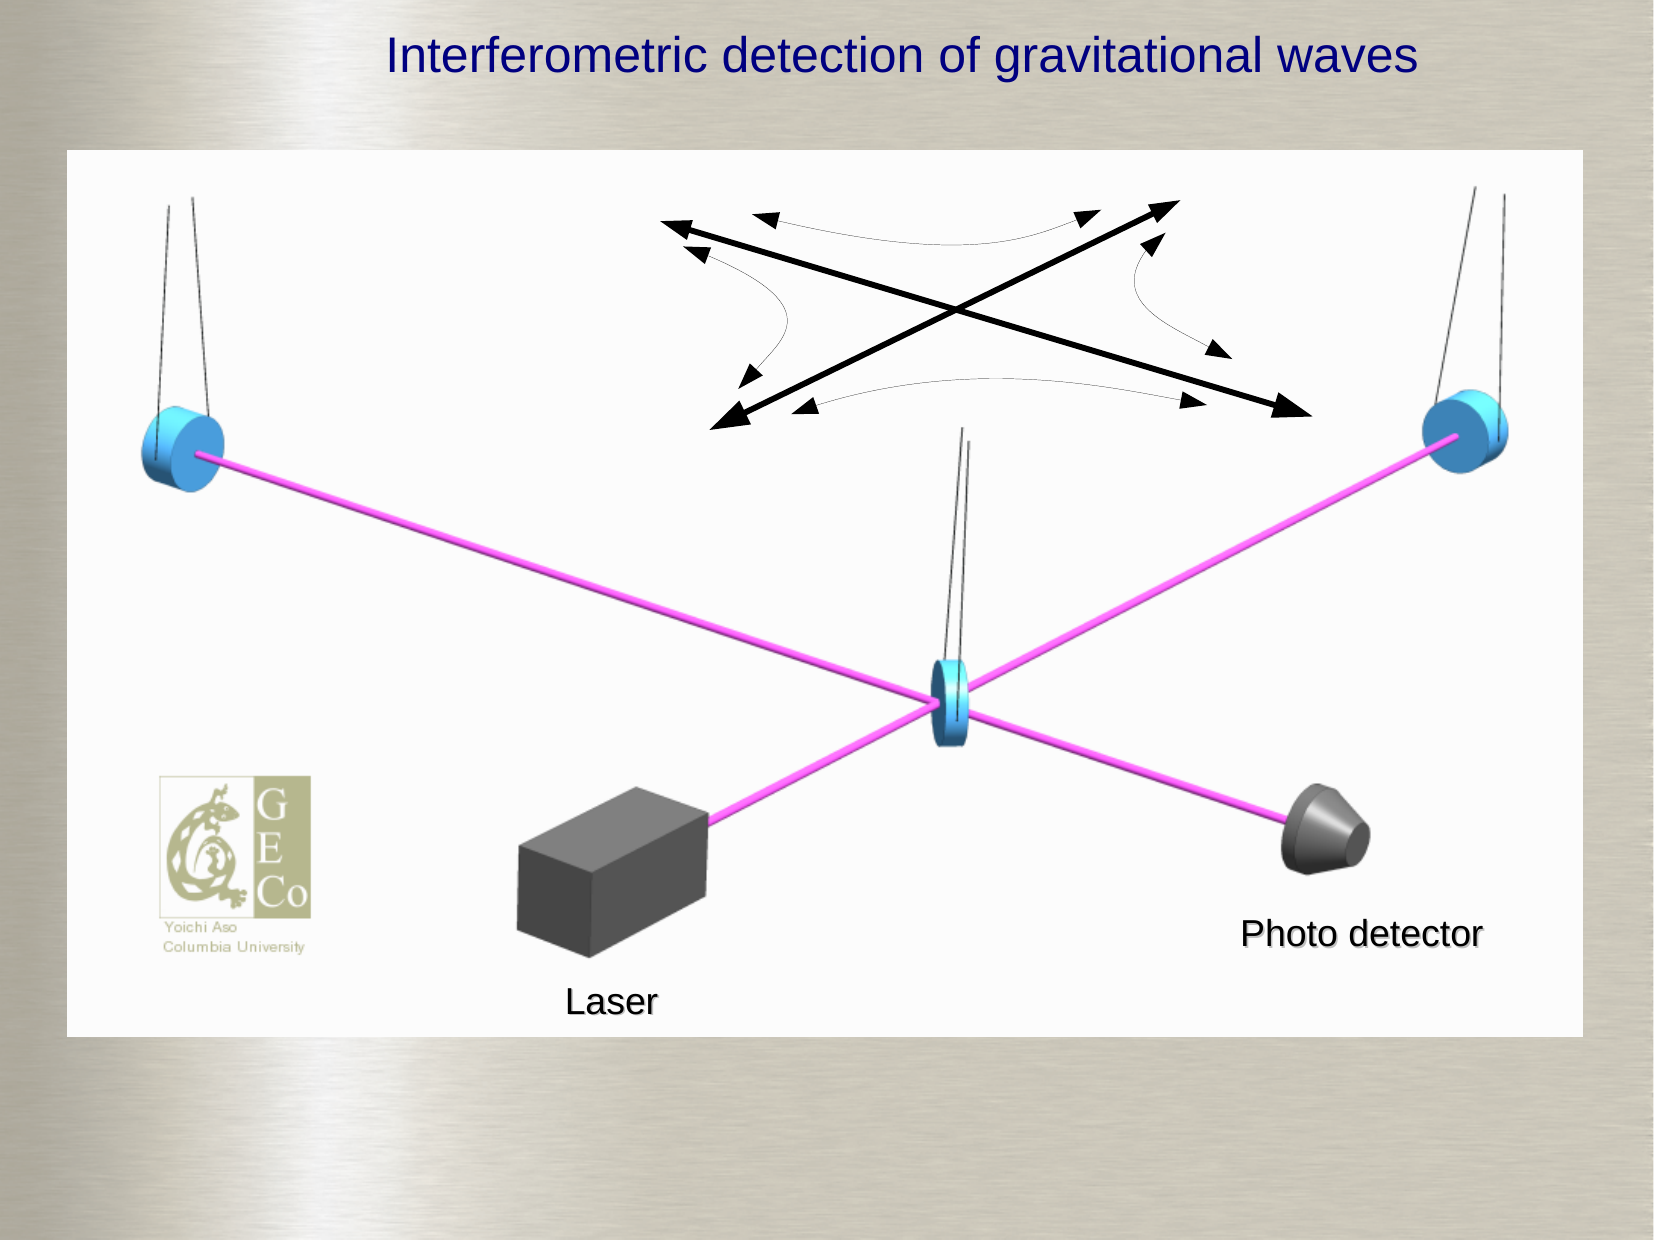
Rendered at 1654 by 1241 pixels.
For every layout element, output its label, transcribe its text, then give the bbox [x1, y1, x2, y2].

picture [0, 0, 1654, 1240]
text_box Laser [549, 972, 674, 1030]
text_box Photo detector [1225, 905, 1500, 963]
text_box Interferometric detection of gravitational waves [370, 19, 1413, 91]
